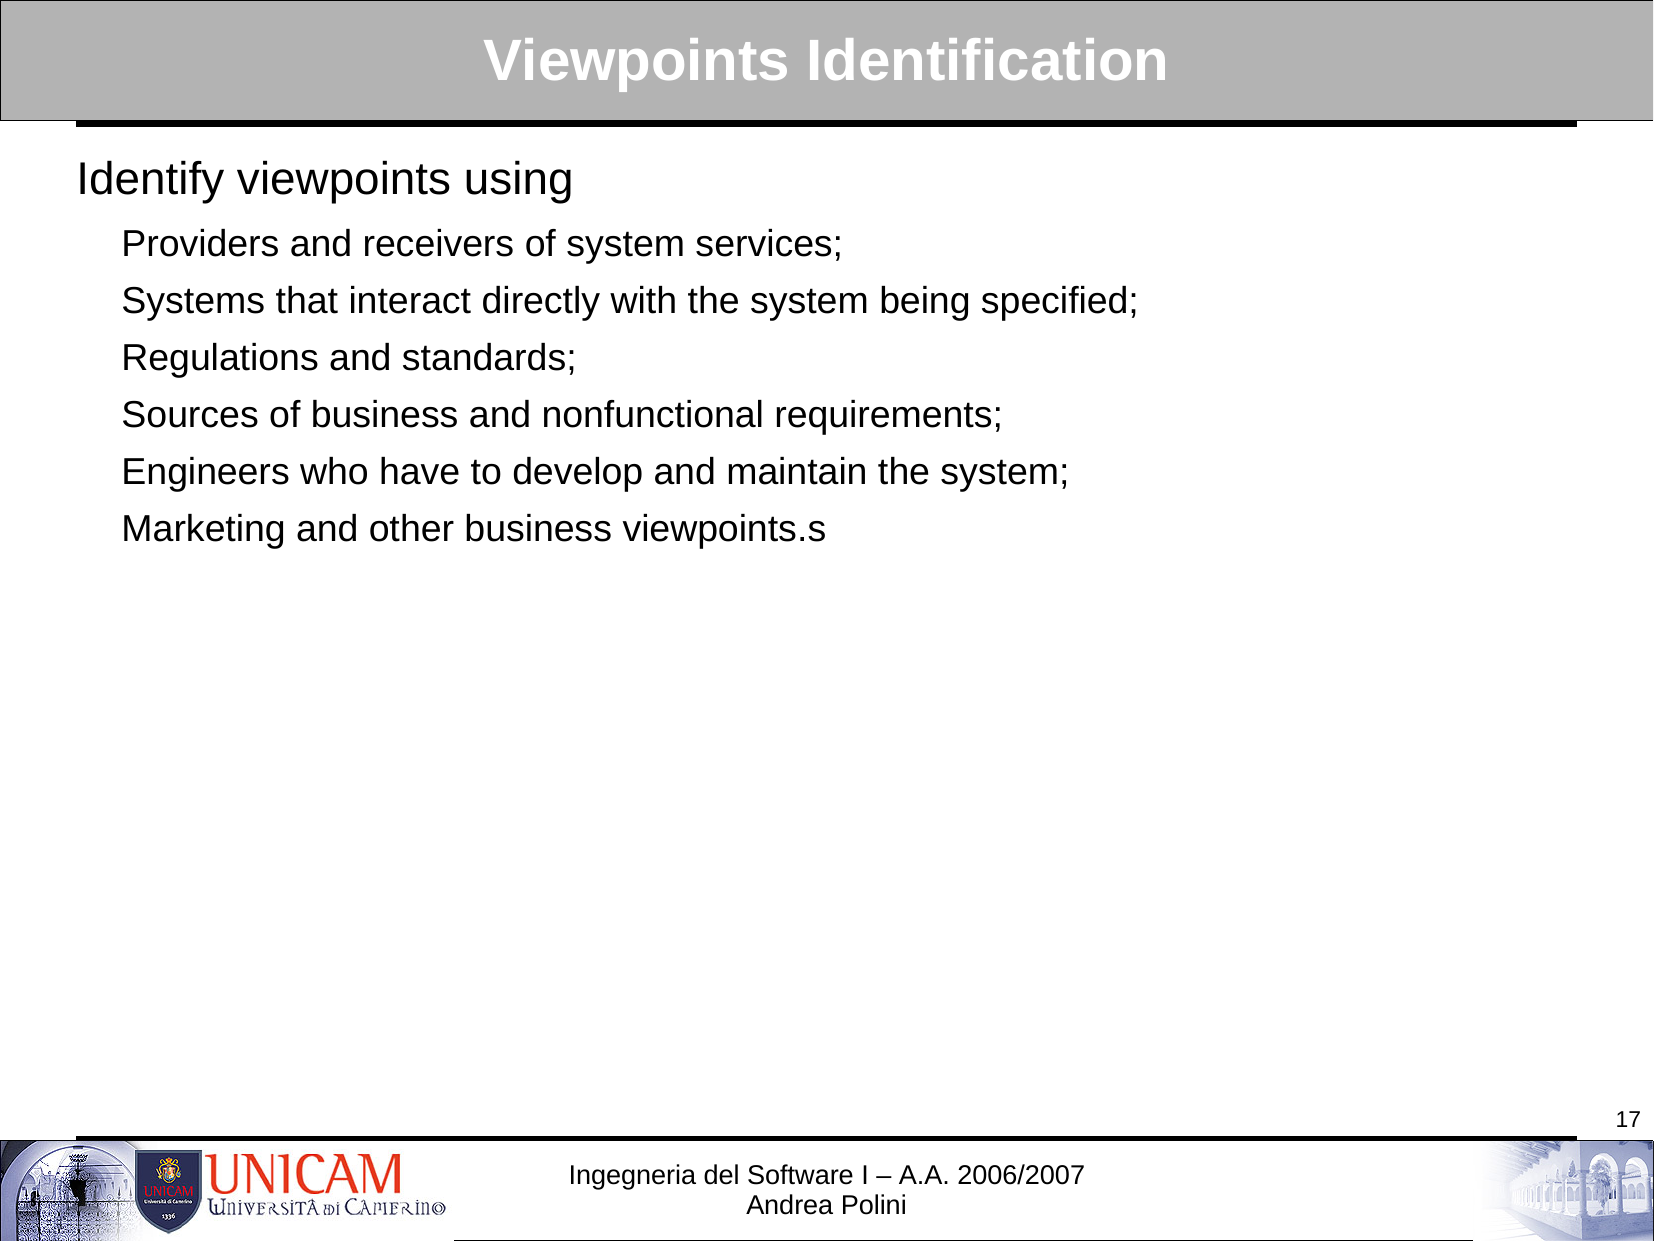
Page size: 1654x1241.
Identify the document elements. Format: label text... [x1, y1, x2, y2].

title Viewpoints Identification [0, 0, 1653, 121]
picture [1473, 1141, 1654, 1241]
list Identify viewpoints using Providers and receivers of system services; Systems that interact directly with the system being specified; Regulations and standards; Sources of business and nonfunctional requirements; Engineers who have to develop and maintain the system; Marketing and other business viewpoints.s [76, 152, 1577, 671]
picture [0, 1141, 454, 1241]
